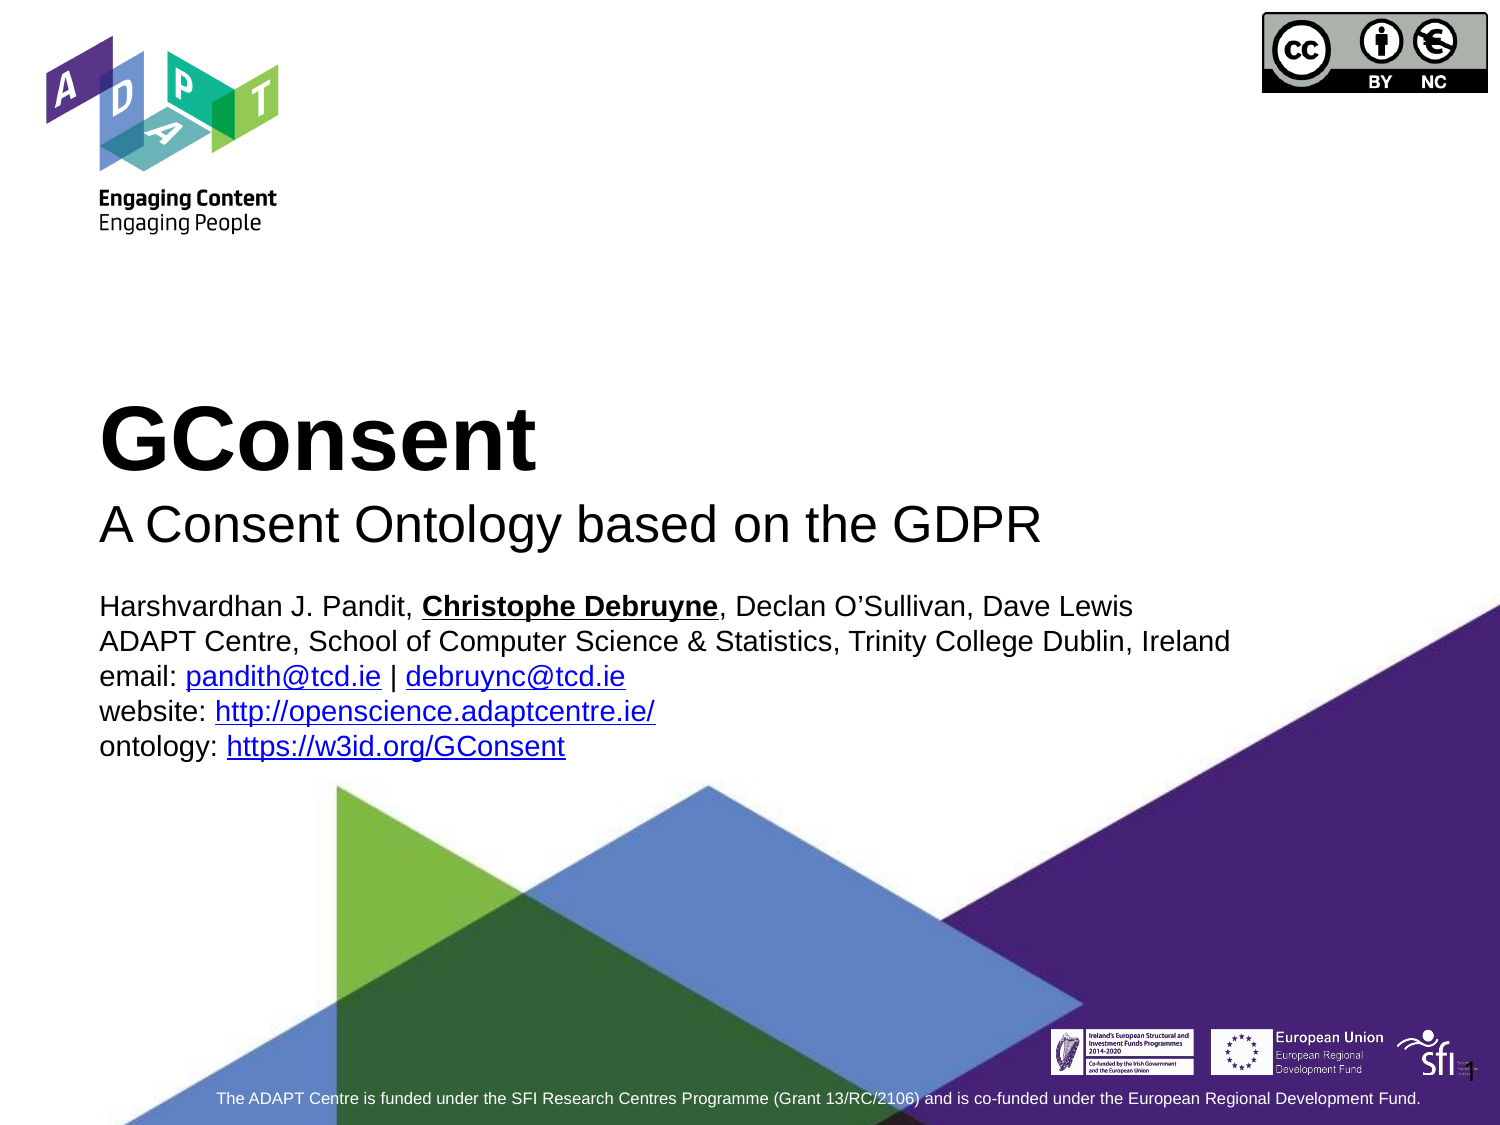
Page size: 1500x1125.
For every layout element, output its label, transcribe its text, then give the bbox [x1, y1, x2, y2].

picture [0, 0, 1500, 1125]
subtitle A Consent Ontology based on the GDPR Harshvardhan J. Pandit, Christophe Debruyne, Declan O’Sullivan, Dave Lewis ADAPT Centre, School of Computer Science & Statistics, Trinity College Dublin, Ireland email: pandith@tcd.ie | debruync@tcd.ie website: http://openscience.adaptcentre.ie/ ontology: https://w3id.org/GConsent [84, 482, 1258, 598]
slide_number <number> [1403, 1038, 1494, 1125]
text_box The ADAPT Centre is funded under the SFI Research Centres Programme (Grant 13/RC/2106) and is co-funded under the European Regional Development Fund. [205, 1077, 1403, 1125]
title GConsent [84, 361, 1462, 507]
